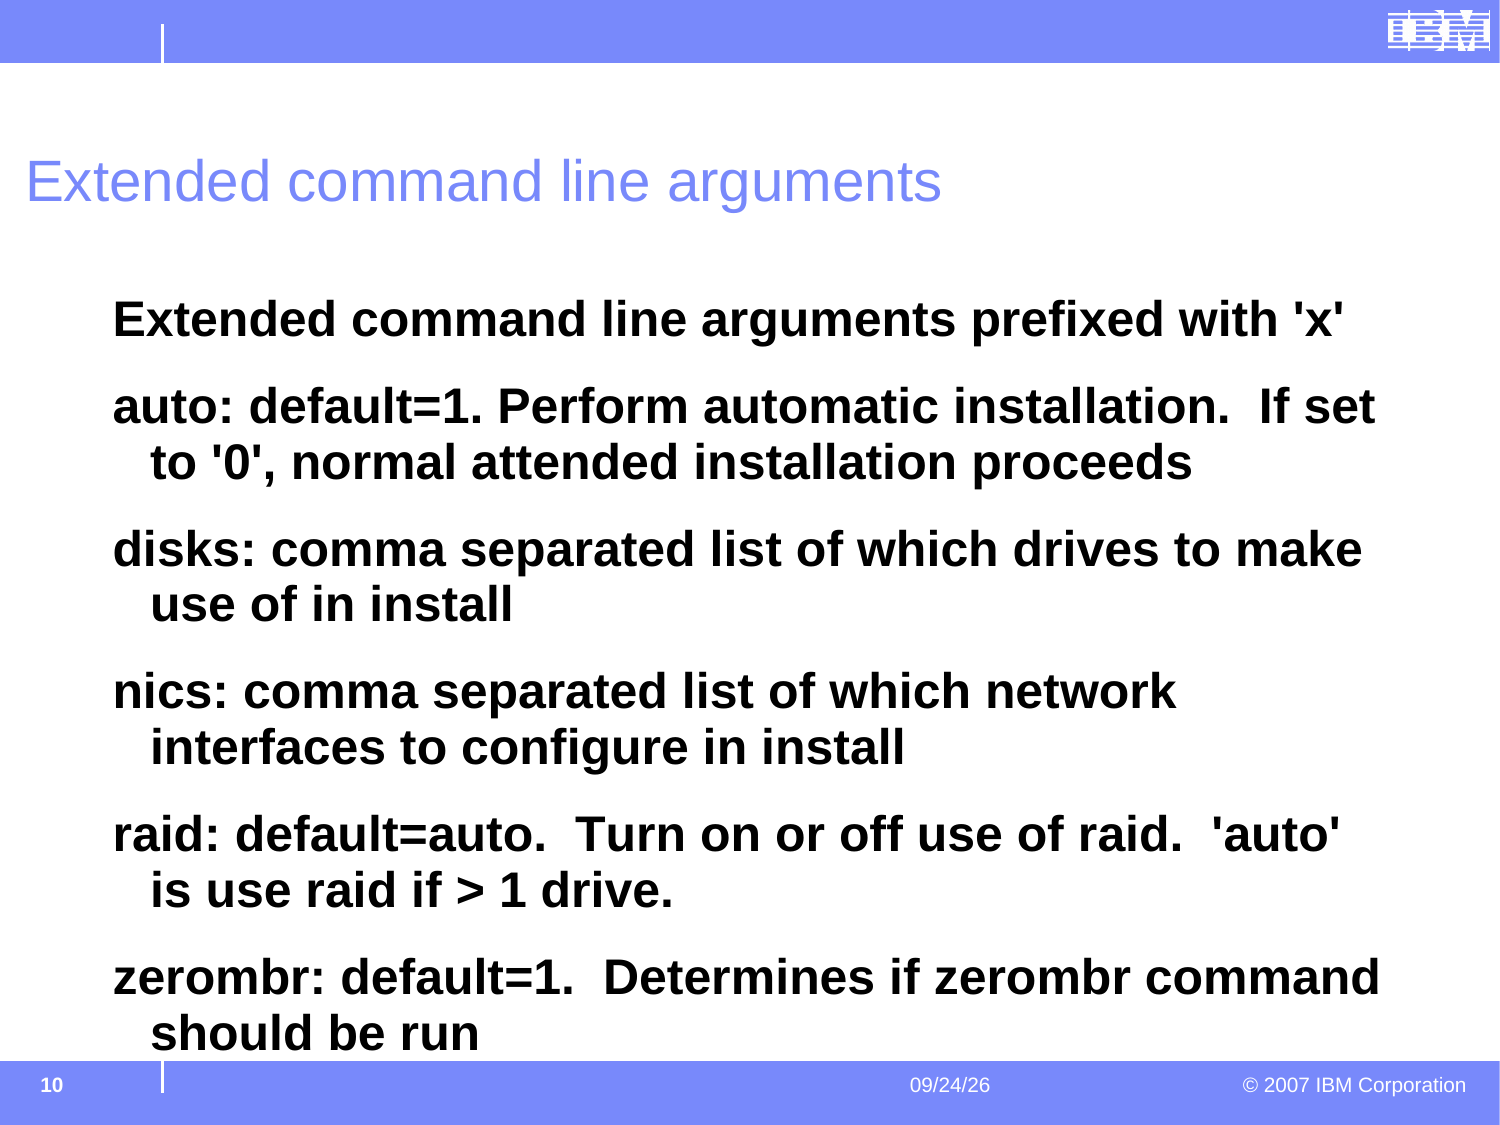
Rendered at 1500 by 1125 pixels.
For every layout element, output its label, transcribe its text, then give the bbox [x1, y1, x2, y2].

list Extended command line arguments prefixed with 'x' auto: default=1. Perform automatic installation. If set to '0', normal attended installation proceeds disks: comma separated list of which drives to make use of in install nics: comma separated list of which network interfaces to configure in install raid: default=auto. Turn on or off use of raid. 'auto' is use raid if > 1 drive. zerombr: default=1. Determines if zerombr command should be run [112, 291, 1388, 1061]
title Extended command line arguments [25, 150, 1378, 218]
